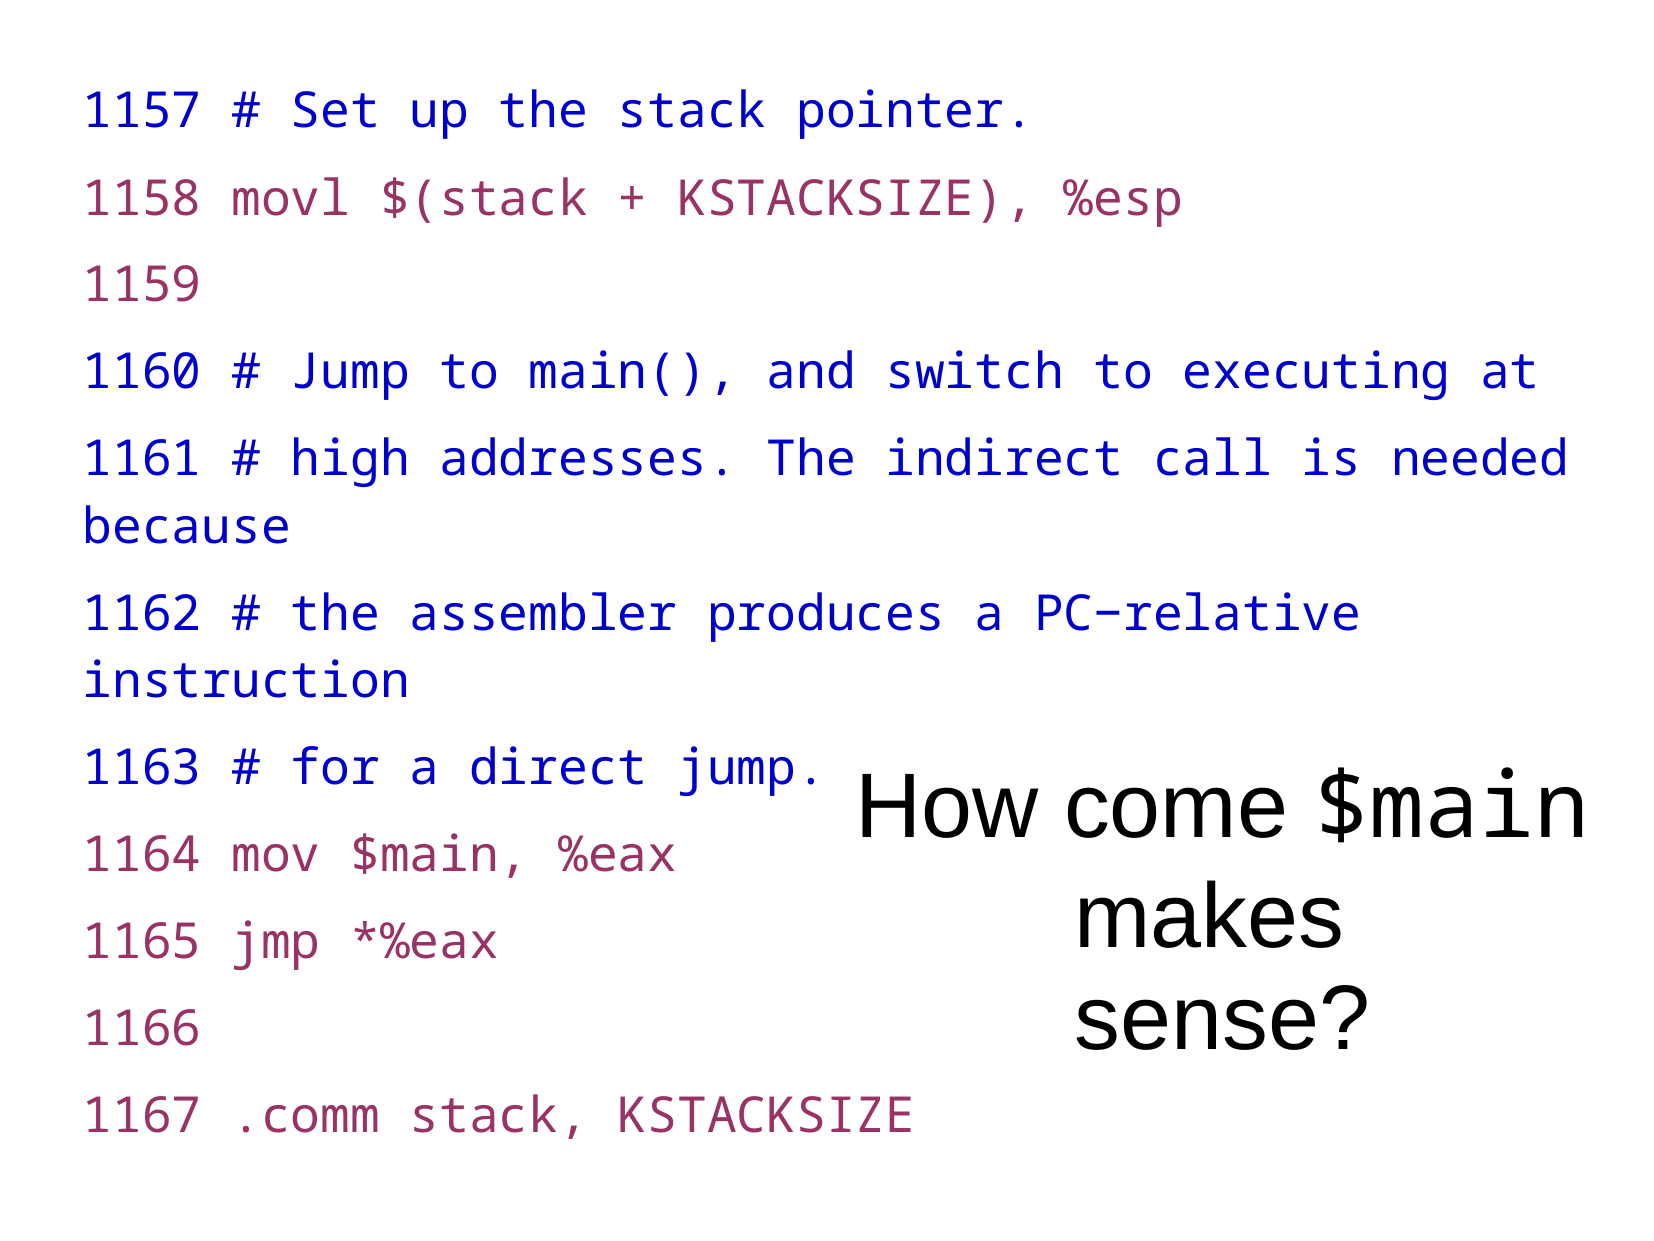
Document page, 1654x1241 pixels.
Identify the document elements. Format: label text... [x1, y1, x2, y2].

title How come $main makes sense? [791, 740, 1654, 1069]
list 1157 # Set up the stack pointer. 1158 movl $(stack + KSTACKSIZE), %esp 1159 1160 # Jump to main(), and switch to executing at 1161 # high addresses. The indirect call is needed because 1162 # the assembler produces a PC−relative instruction 1163 # for a direct jump. 1164 mov $main, %eax 1165 jmp *%eax 1166 1167 .comm stack, KSTACKSIZE [82, 75, 1571, 1163]
